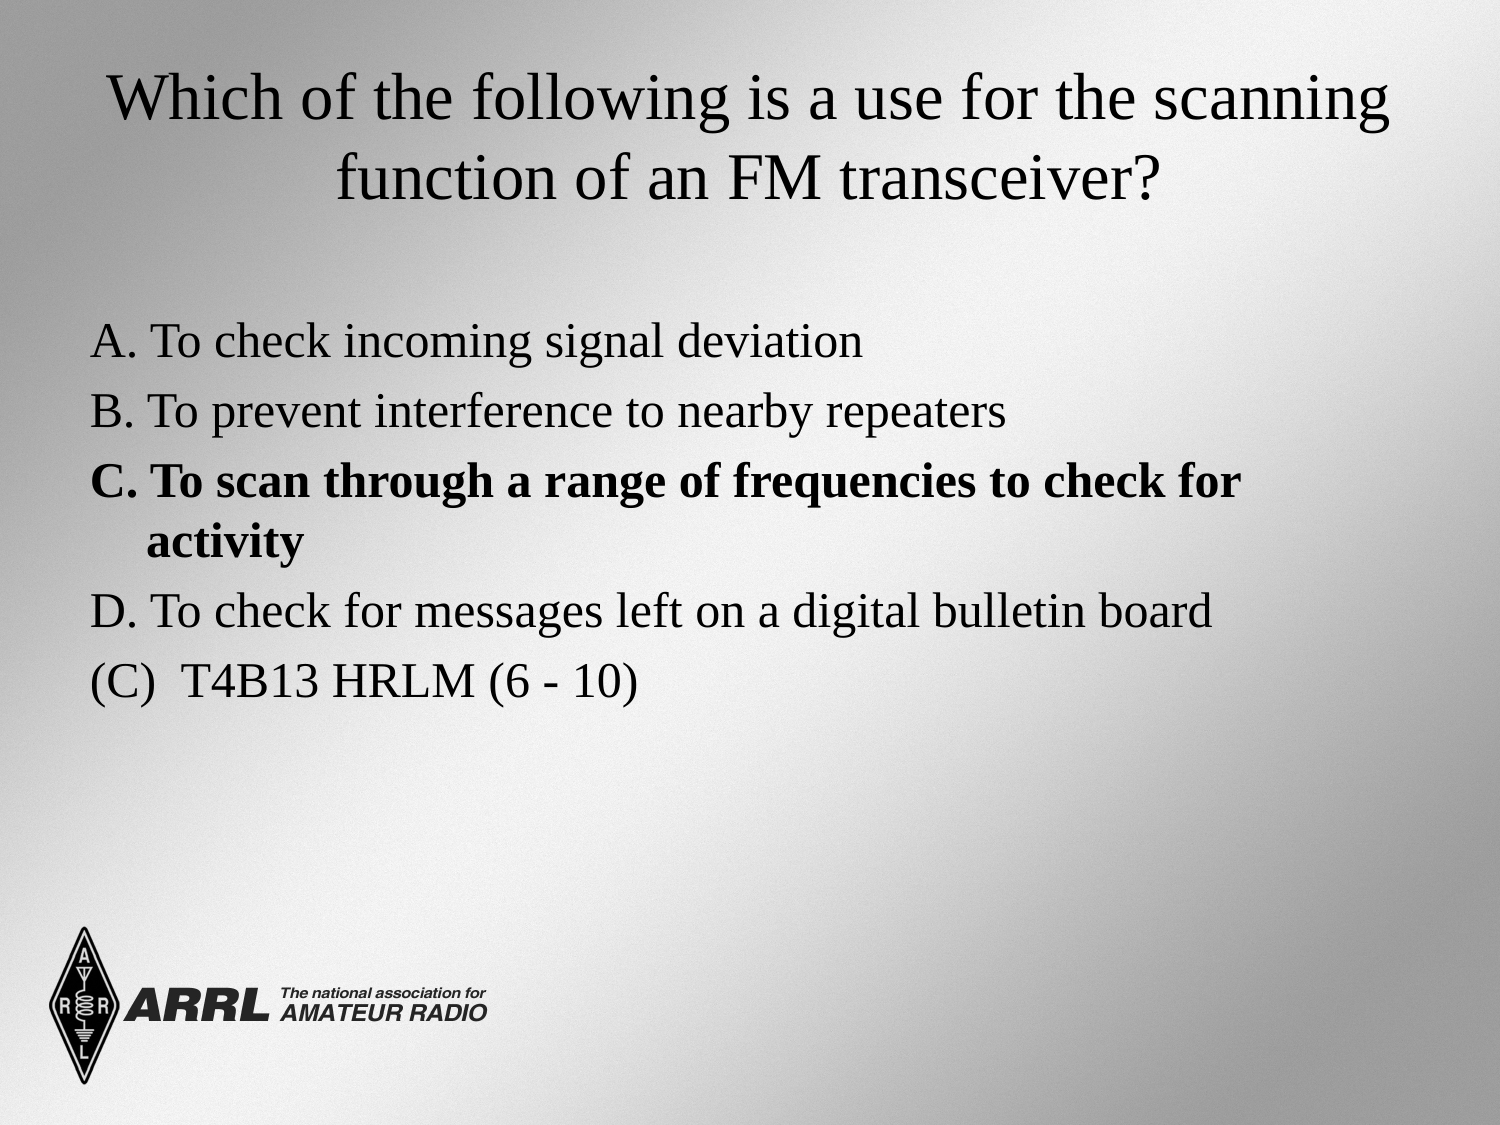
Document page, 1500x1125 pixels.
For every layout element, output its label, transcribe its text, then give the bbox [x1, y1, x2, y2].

picture [0, 0, 1500, 1125]
list A. To check incoming signal deviation B. To prevent interference to nearby repeaters C. To scan through a range of frequencies to check for activity D. To check for messages left on a digital bulletin board (C) T4B13 HRLM (6 - 10) [75, 299, 1425, 1005]
title Which of the following is a use for the scanning function of an FM transceiver? [75, 45, 1425, 233]
